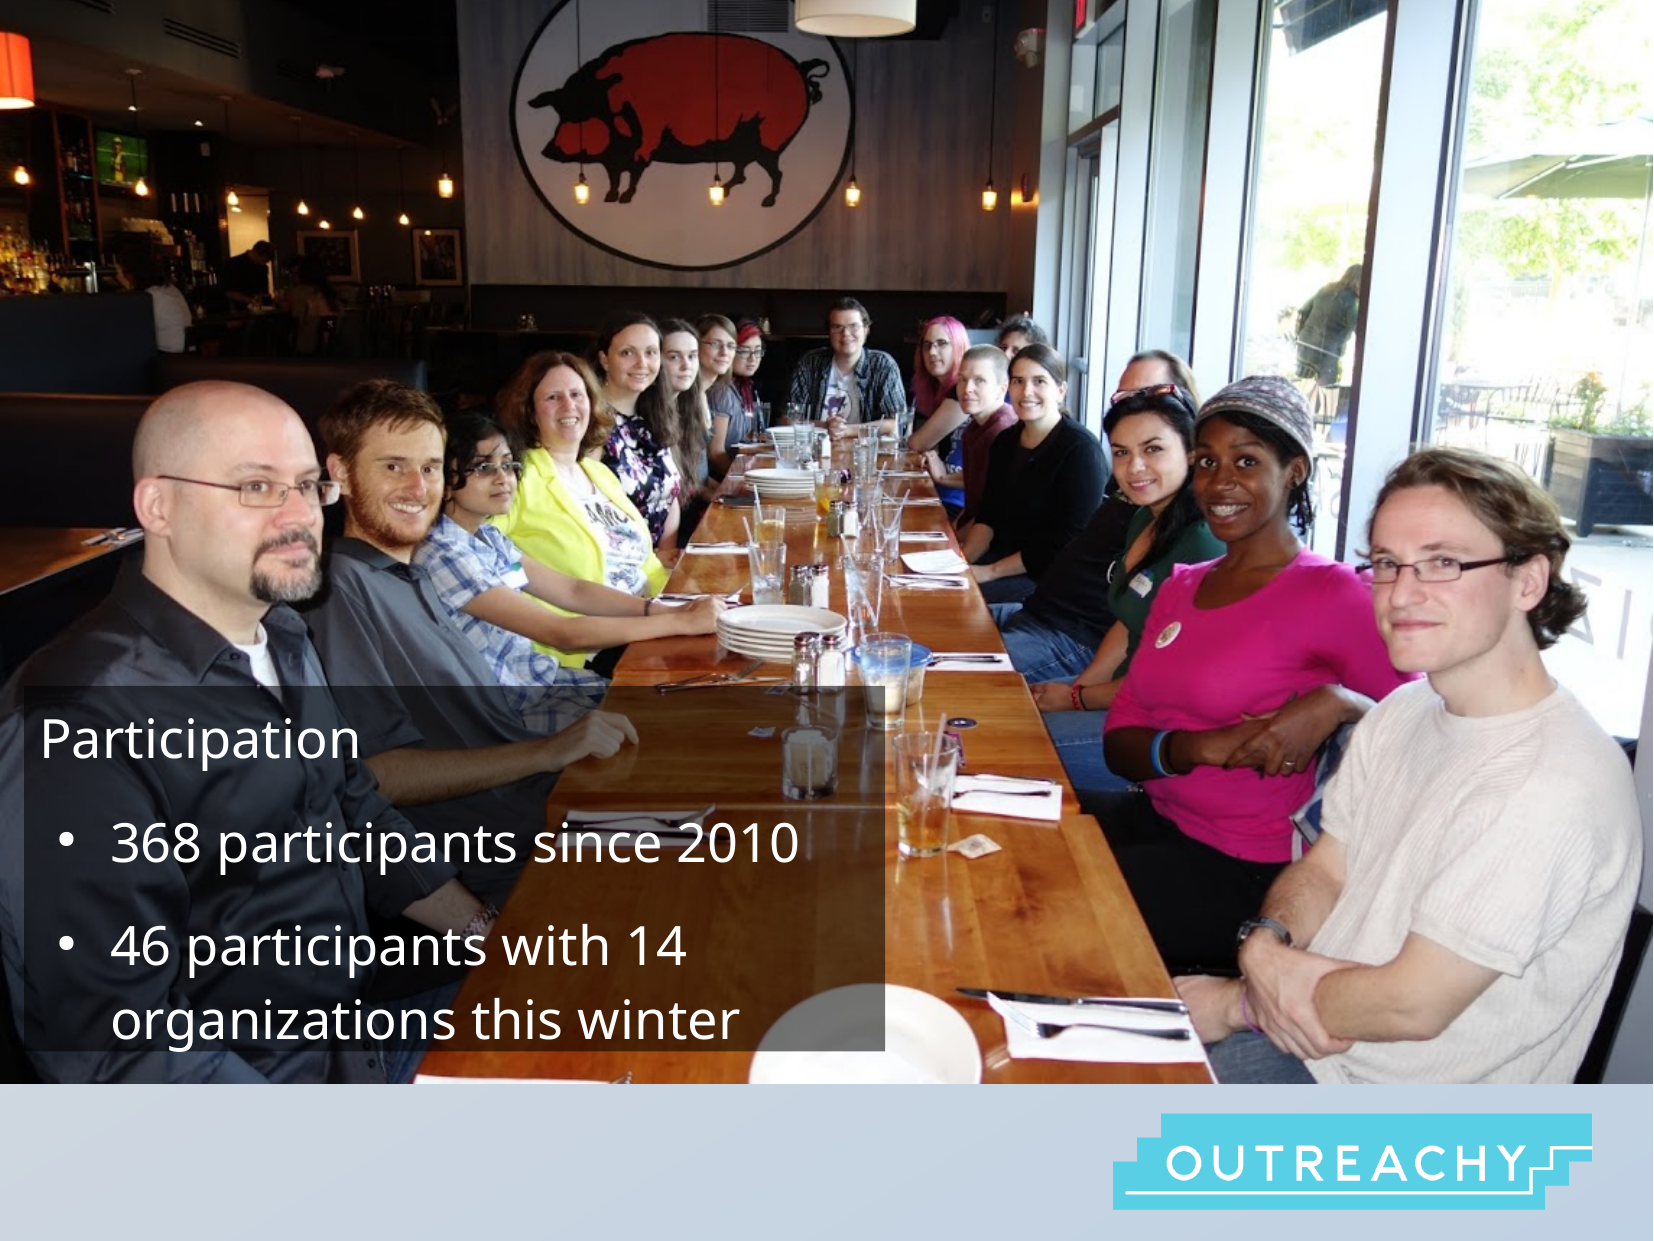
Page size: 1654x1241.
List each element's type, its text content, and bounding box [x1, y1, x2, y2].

picture [0, 0, 1653, 1084]
picture [1112, 1112, 1593, 1210]
list Participation 368 participants since 2010 46 participants with 14 organizations this winter [24, 685, 886, 1052]
